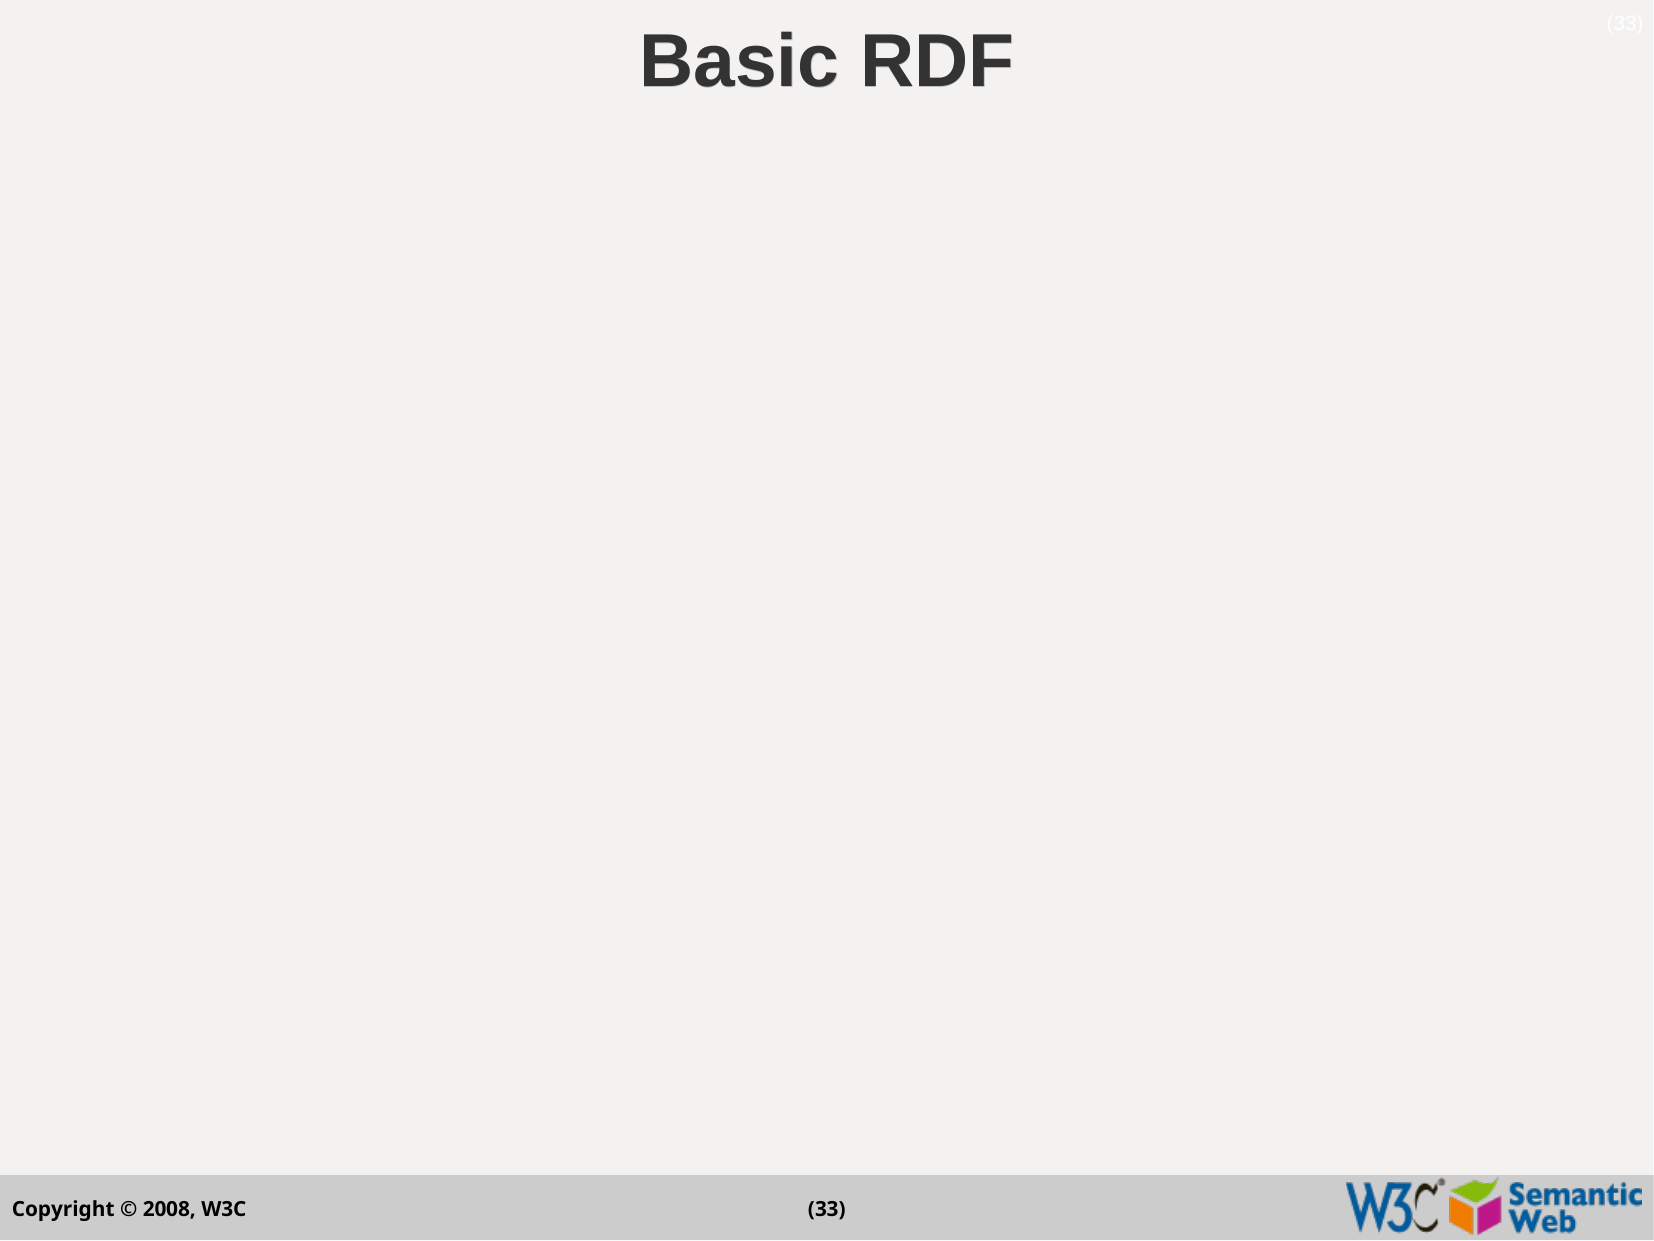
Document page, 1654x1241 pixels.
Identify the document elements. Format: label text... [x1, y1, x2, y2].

picture [1346, 1175, 1642, 1235]
title Basic RDF [0, 0, 1654, 119]
